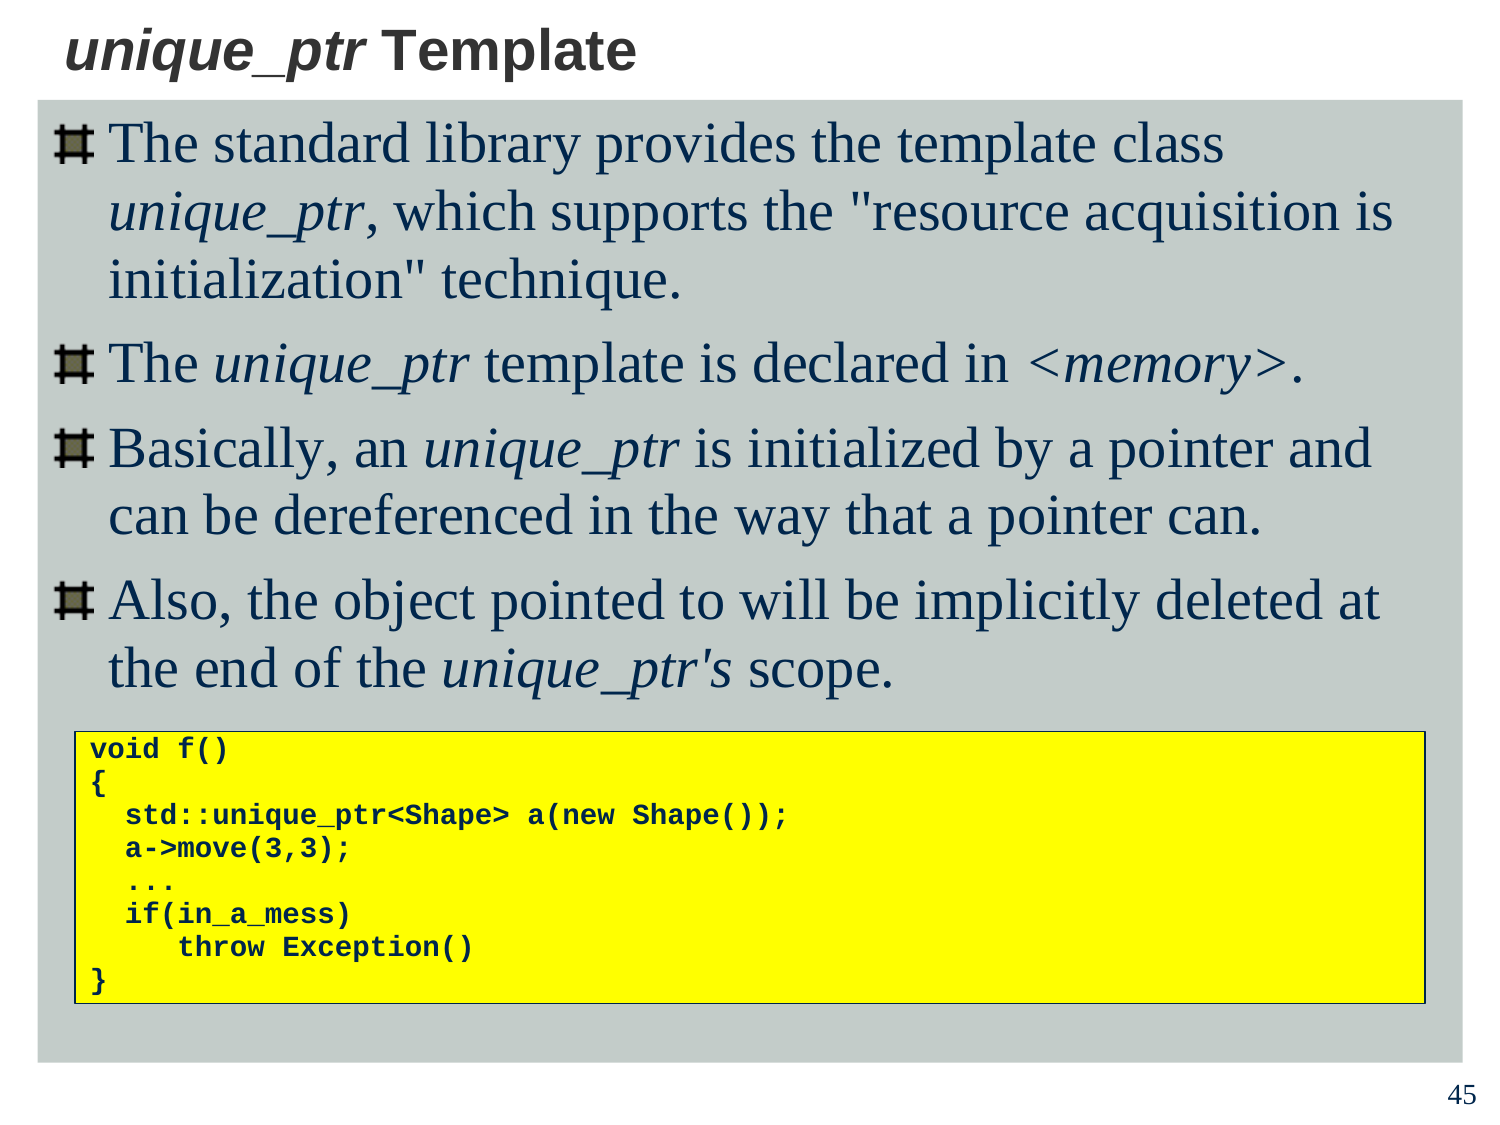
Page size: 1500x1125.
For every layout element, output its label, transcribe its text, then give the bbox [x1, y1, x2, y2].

title unique_ptr Template [50, 0, 1450, 91]
list The standard library provides the template class unique_ptr, which supports the "resource acquisition is initialization" technique. The unique_ptr template is declared in <memory>. Basically, an unique_ptr is initialized by a pointer and can be dereferenced in the way that a pointer can. Also, the object pointed to will be implicitly deleted at the end of the unique_ptr's scope. [37, 99, 1463, 1063]
text_box void f() { std::unique_ptr<Shape> a(new Shape()); a->move(3,3); ... if(in_a_mess) throw Exception() } [75, 726, 1426, 1091]
